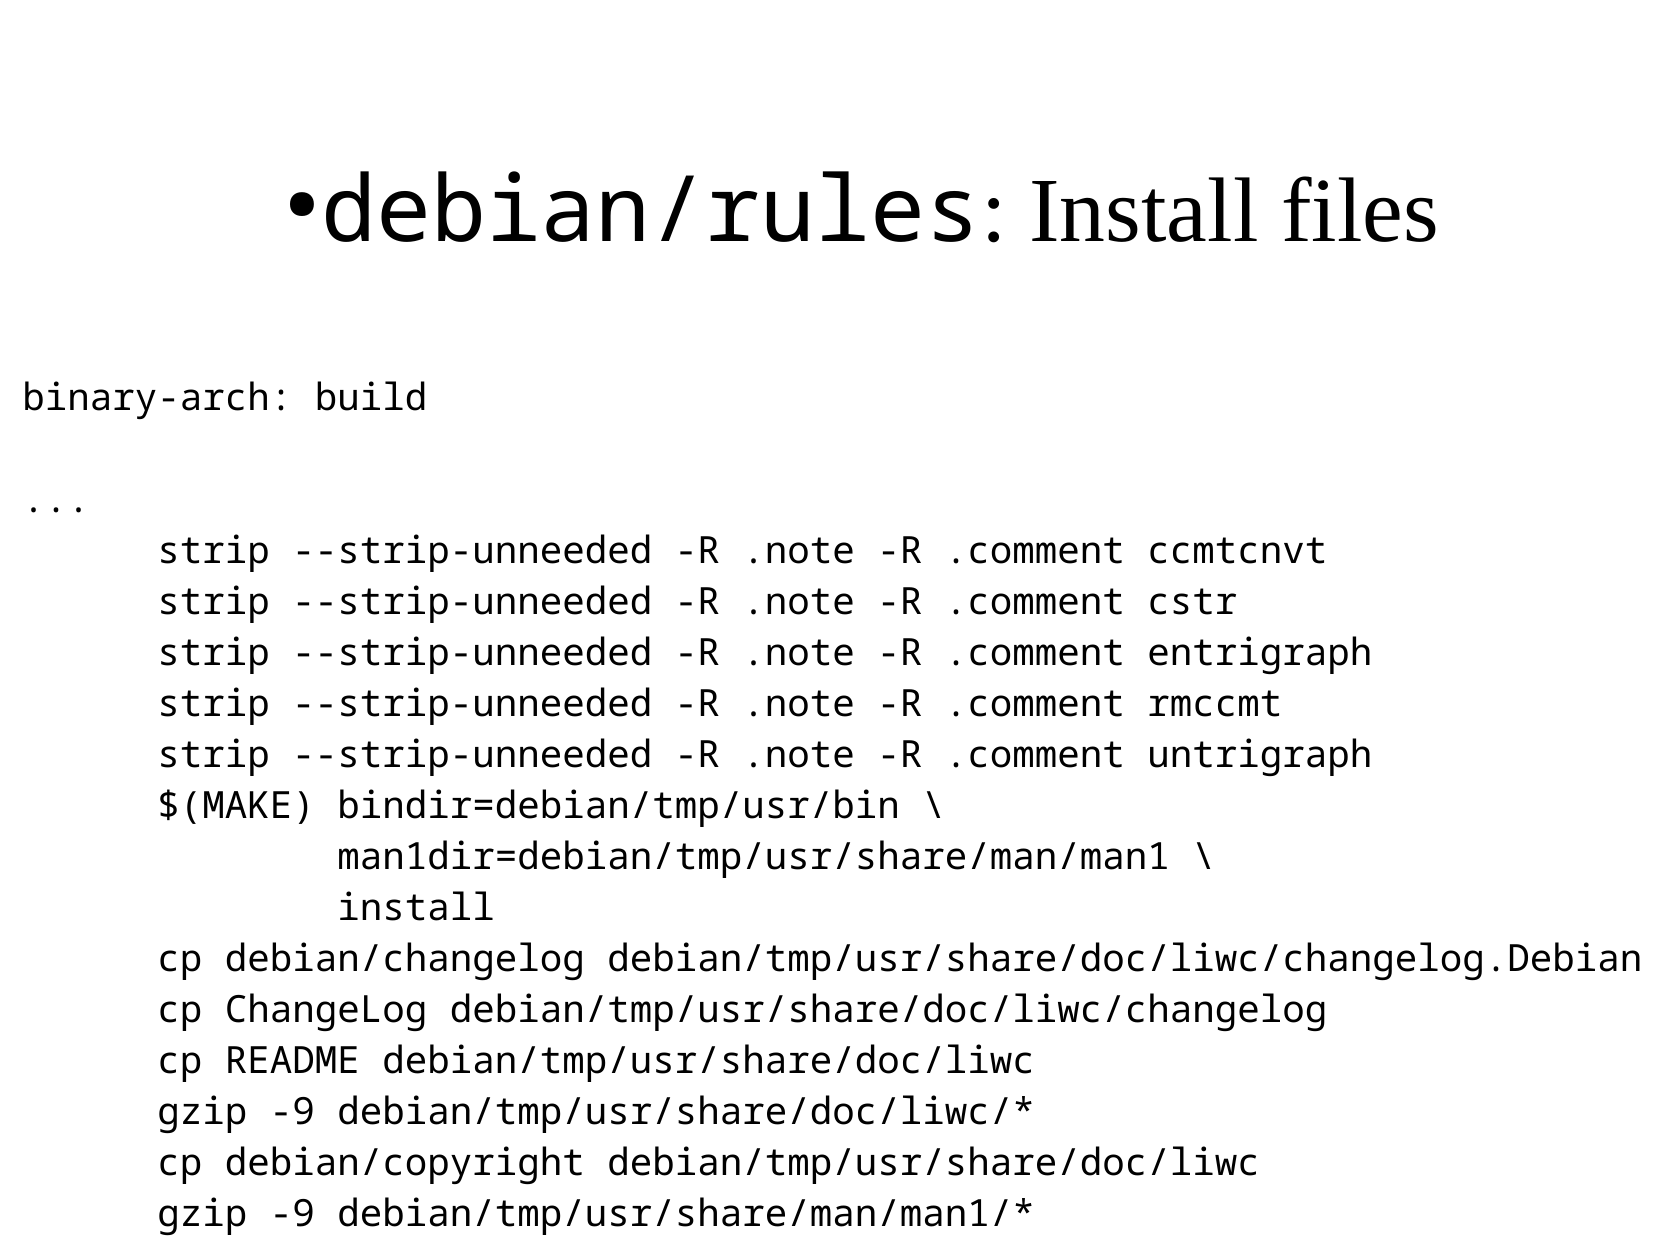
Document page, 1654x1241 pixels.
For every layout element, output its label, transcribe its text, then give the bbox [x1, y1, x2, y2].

title debian/rules: Install files [121, 102, 1534, 311]
text_box binary-arch: build ... strip --strip-unneeded -R .note -R .comment ccmtcnvt strip --strip-unneeded -R .note -R .comment cstr strip --strip-unneeded -R .note -R .comment entrigraph strip --strip-unneeded -R .note -R .comment rmccmt strip --strip-unneeded -R .note -R .comment untrigraph $(MAKE) bindir=debian/tmp/usr/bin \ man1dir=debian/tmp/usr/share/man/man1 \ install cp debian/changelog debian/tmp/usr/share/doc/liwc/changelog.Debian cp ChangeLog debian/tmp/usr/share/doc/liwc/changelog cp README debian/tmp/usr/share/doc/liwc gzip -9 debian/tmp/usr/share/doc/liwc/* cp debian/copyright debian/tmp/usr/share/doc/liwc gzip -9 debian/tmp/usr/share/man/man1/* ... [22, 370, 1643, 1151]
